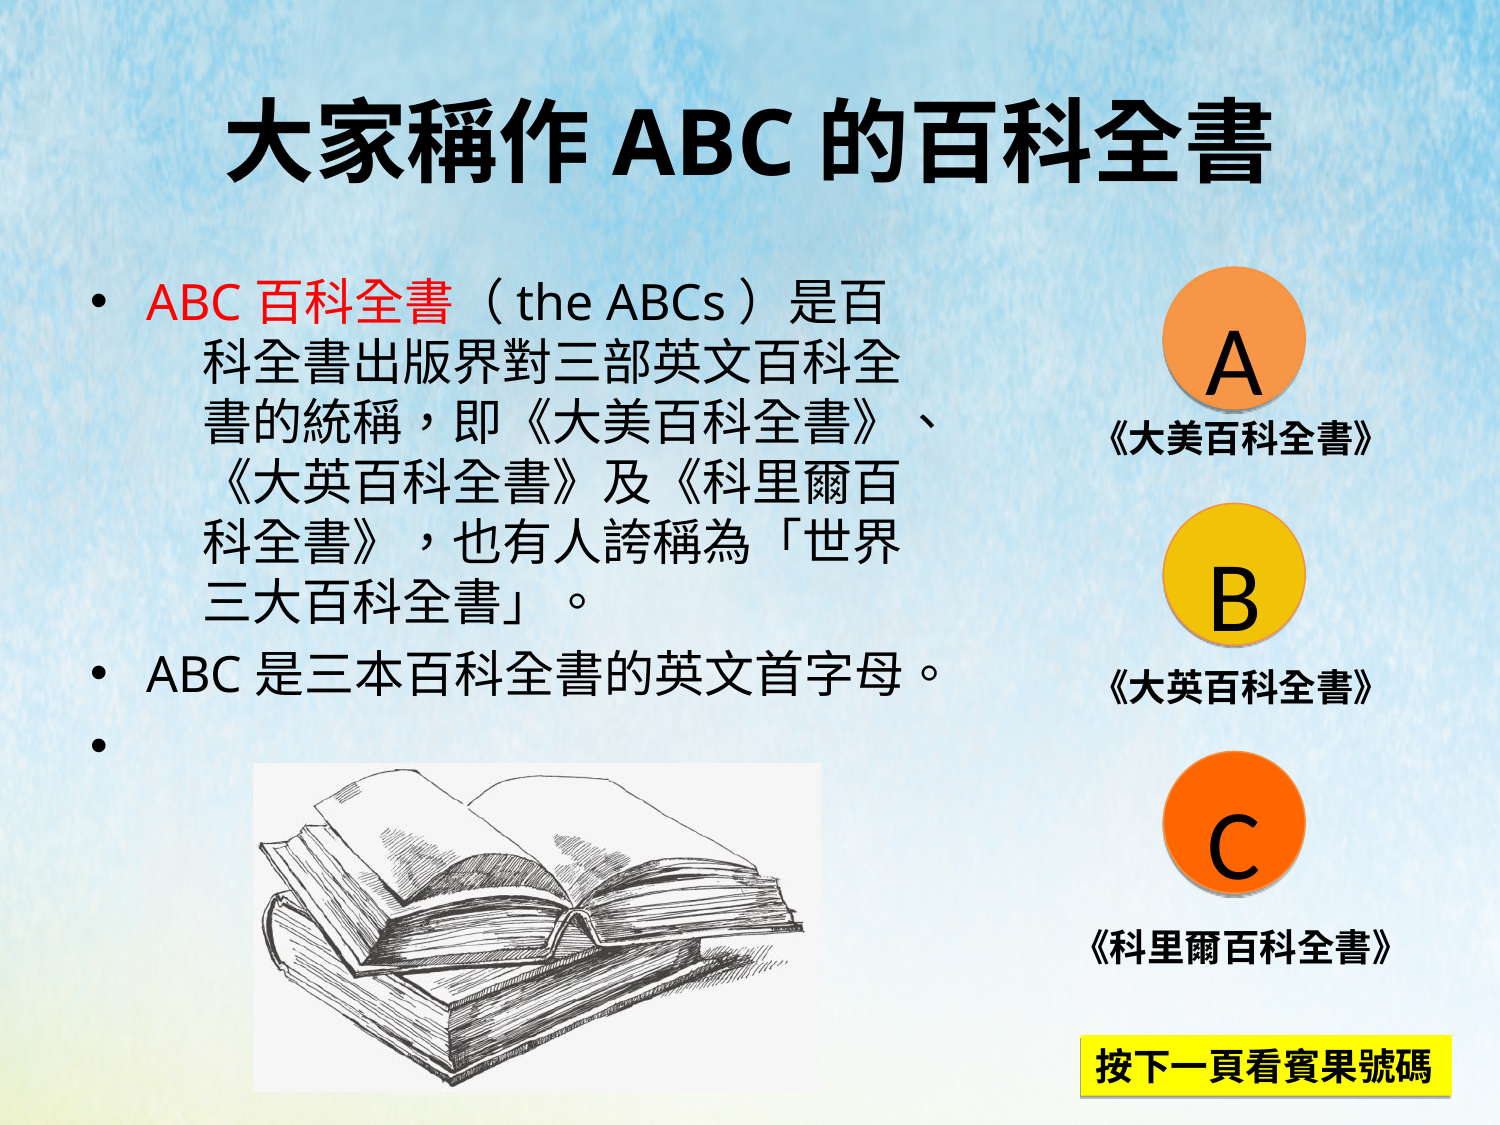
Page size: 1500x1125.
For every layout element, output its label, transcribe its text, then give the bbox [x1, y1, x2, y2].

text_box 《大美百科全書》 [1076, 407, 1406, 467]
picture [253, 763, 821, 1092]
list ABC百科全書（the ABCs）是百科全書出版界對三部英文百科全書的統稱，即《大美百科全書》、《大英百科全書》及《科里爾百科全書》，也有人誇稱為「世界三大百科全書」。 ABC是三本百科全書的英文首字母。 [75, 262, 928, 1005]
text_box A [1163, 267, 1306, 409]
title 大家稱作ABC的百科全書 [75, 45, 1426, 233]
text_box 按下一頁看賓果號碼 [1080, 1035, 1452, 1096]
text_box B [1163, 503, 1306, 646]
text_box 《大英百科全書》 [1076, 657, 1406, 717]
text_box 《科里爾百科全書》 [1057, 917, 1425, 977]
text_box C [1163, 751, 1306, 894]
